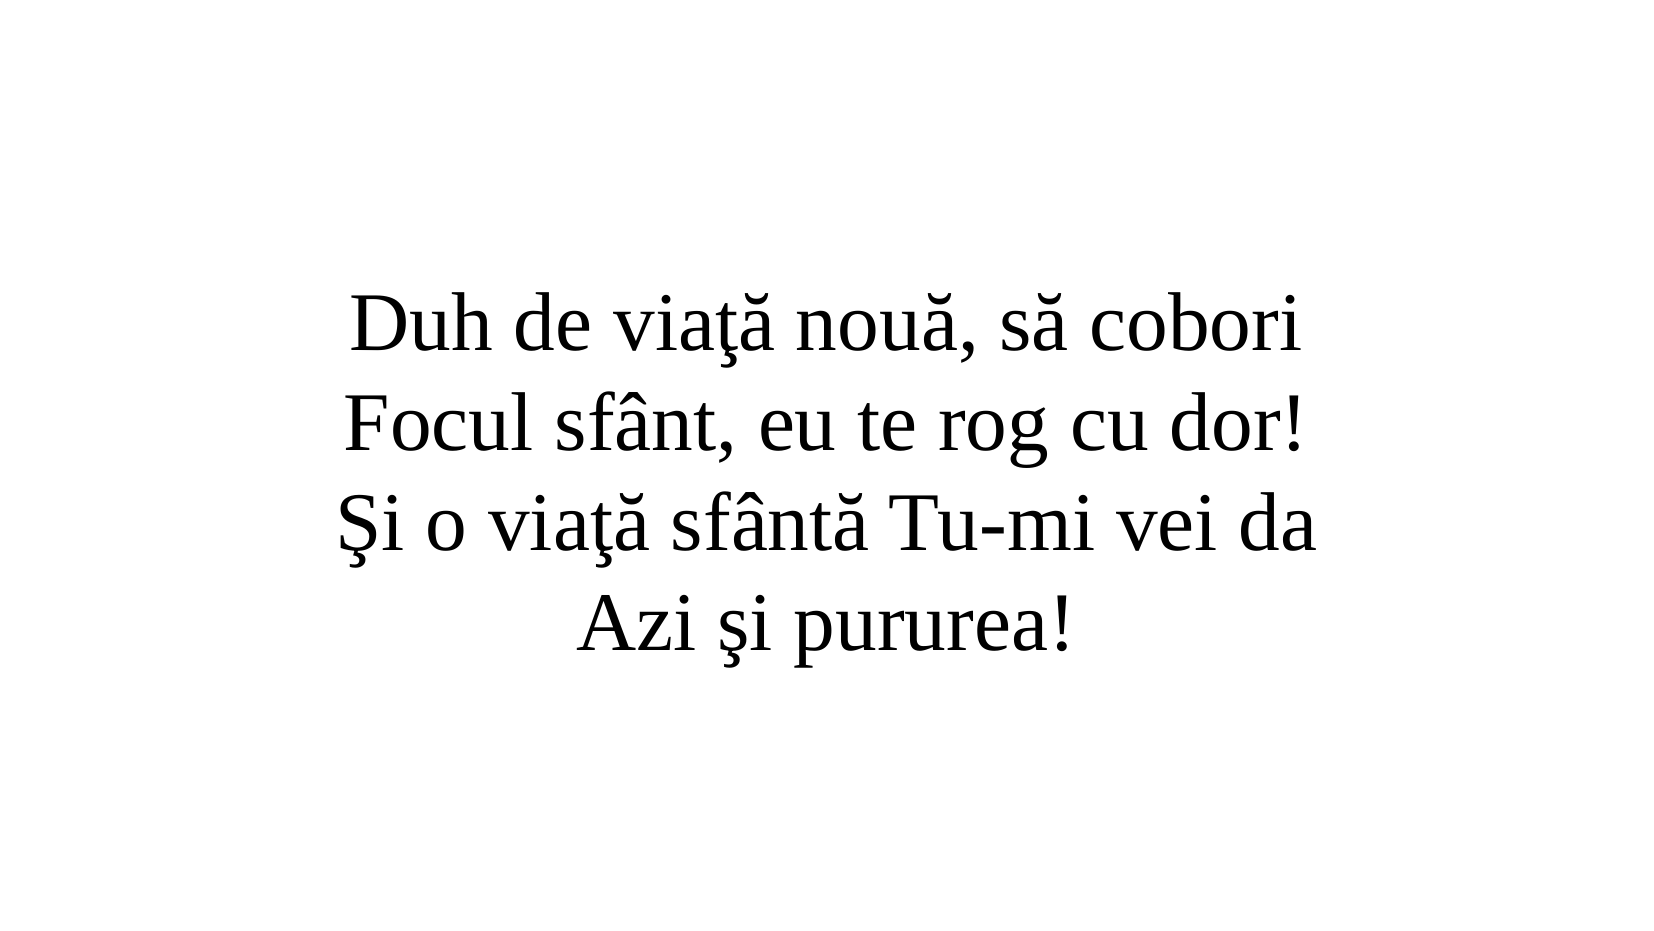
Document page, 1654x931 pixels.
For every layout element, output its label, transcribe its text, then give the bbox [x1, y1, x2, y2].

subtitle Duh de viaţă nouă, să cobori Focul sfânt, eu te rog cu dor! Şi o viaţă sfântă Tu-mi vei da Azi şi pururea! [0, 259, 1654, 632]
